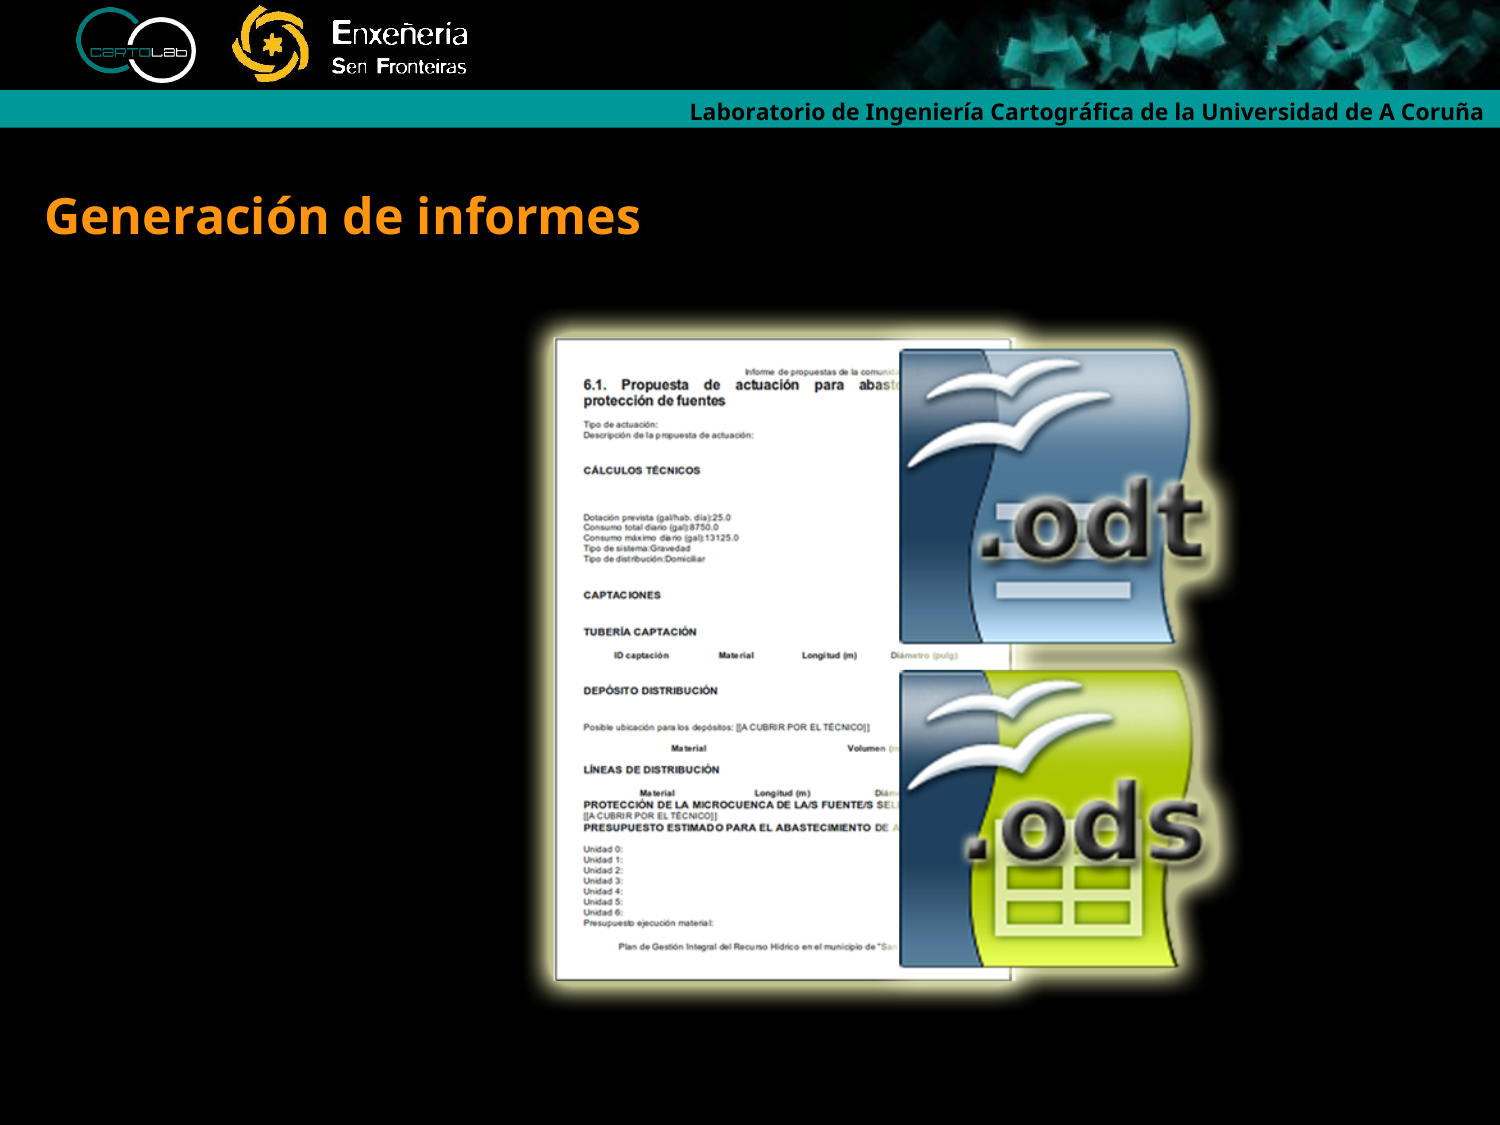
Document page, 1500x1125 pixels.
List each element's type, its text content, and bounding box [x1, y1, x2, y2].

picture [212, 5, 516, 86]
picture [844, 0, 1500, 90]
picture [354, 295, 1378, 1063]
picture [76, 7, 196, 83]
text_box Generación de informes [29, 177, 768, 253]
